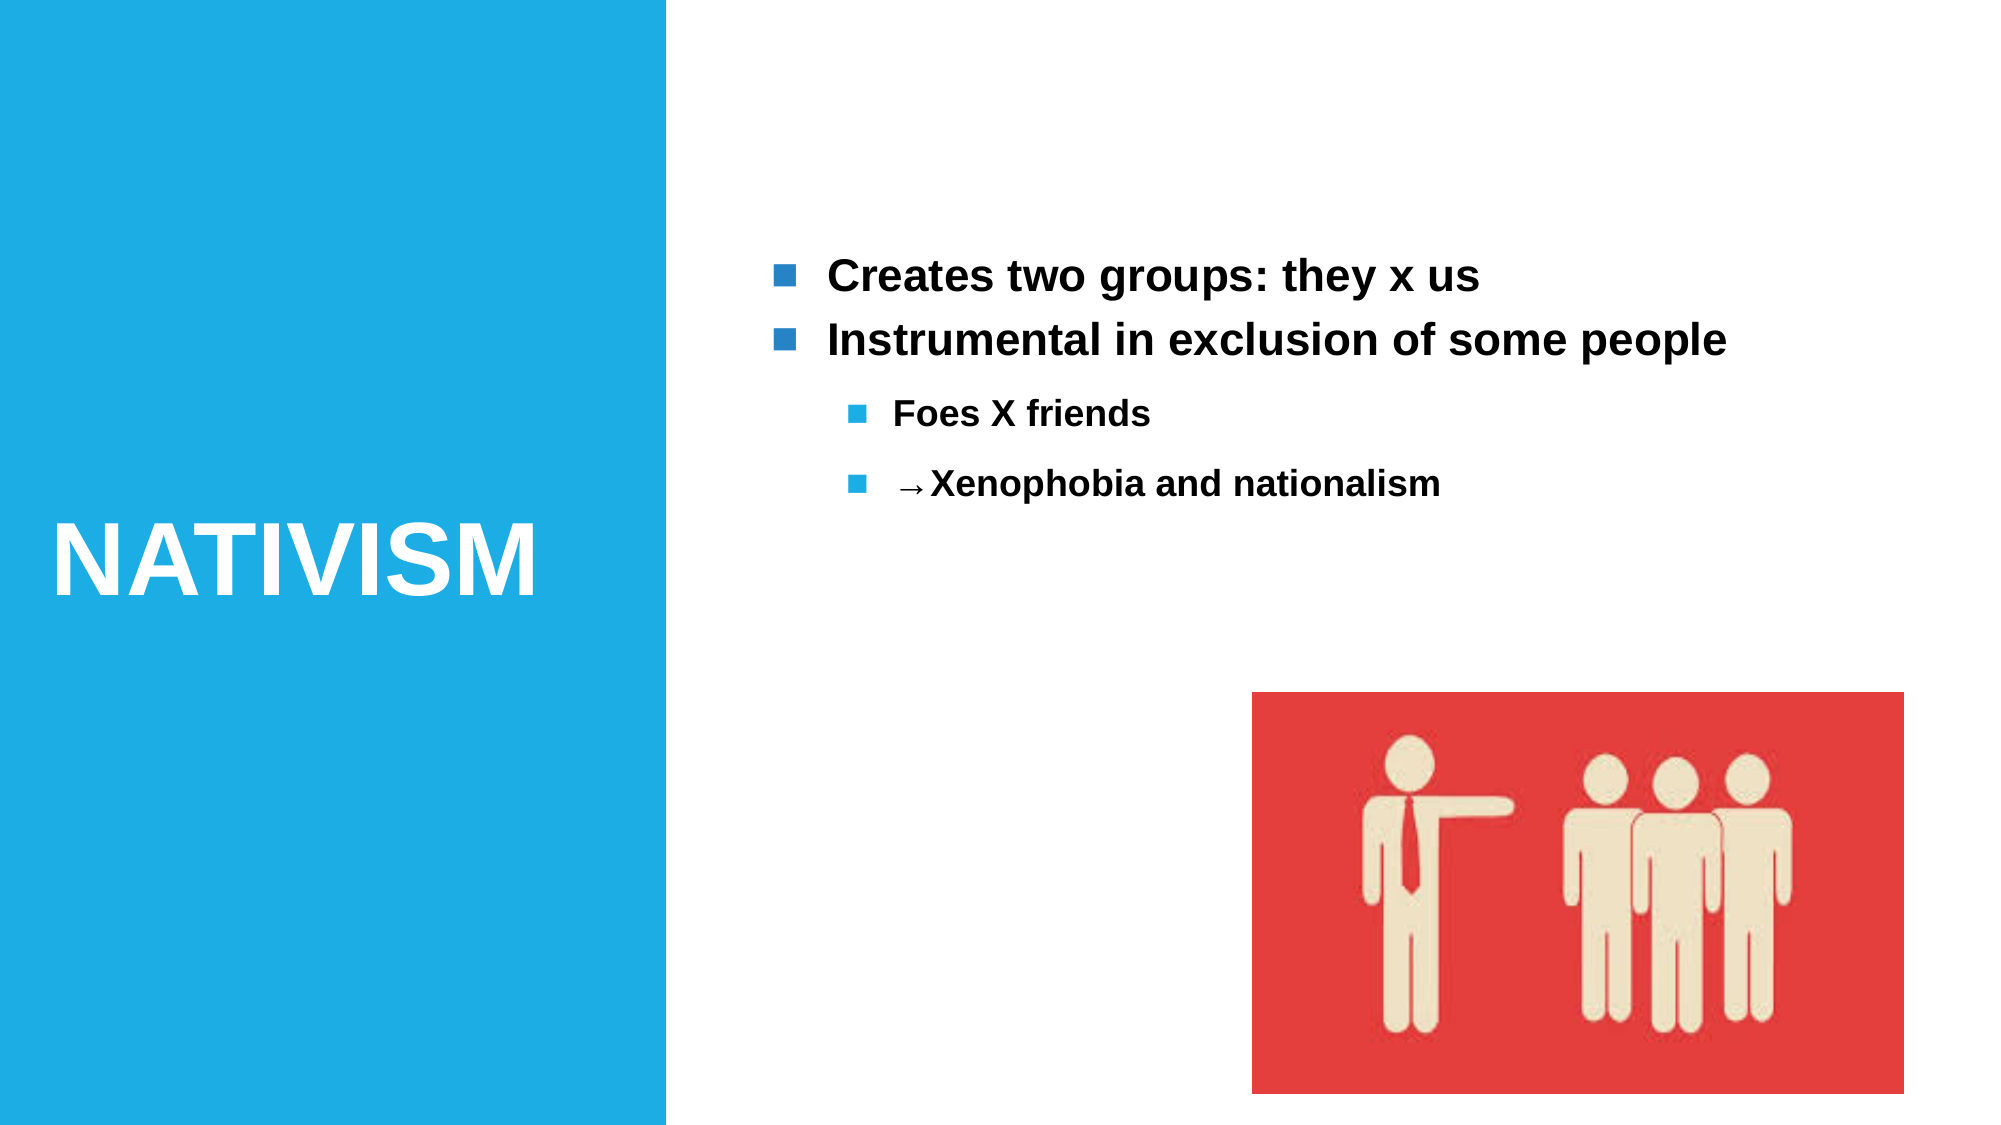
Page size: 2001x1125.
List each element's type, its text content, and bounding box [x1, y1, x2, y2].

text_box [0, 0, 666, 1125]
picture [1252, 692, 1904, 1094]
title NATIVISM [50, 104, 614, 1026]
list Creates two groups: they x us Instrumental in exclusion of some people Foes X friends →Xenophobia and nationalism [770, 251, 1948, 720]
